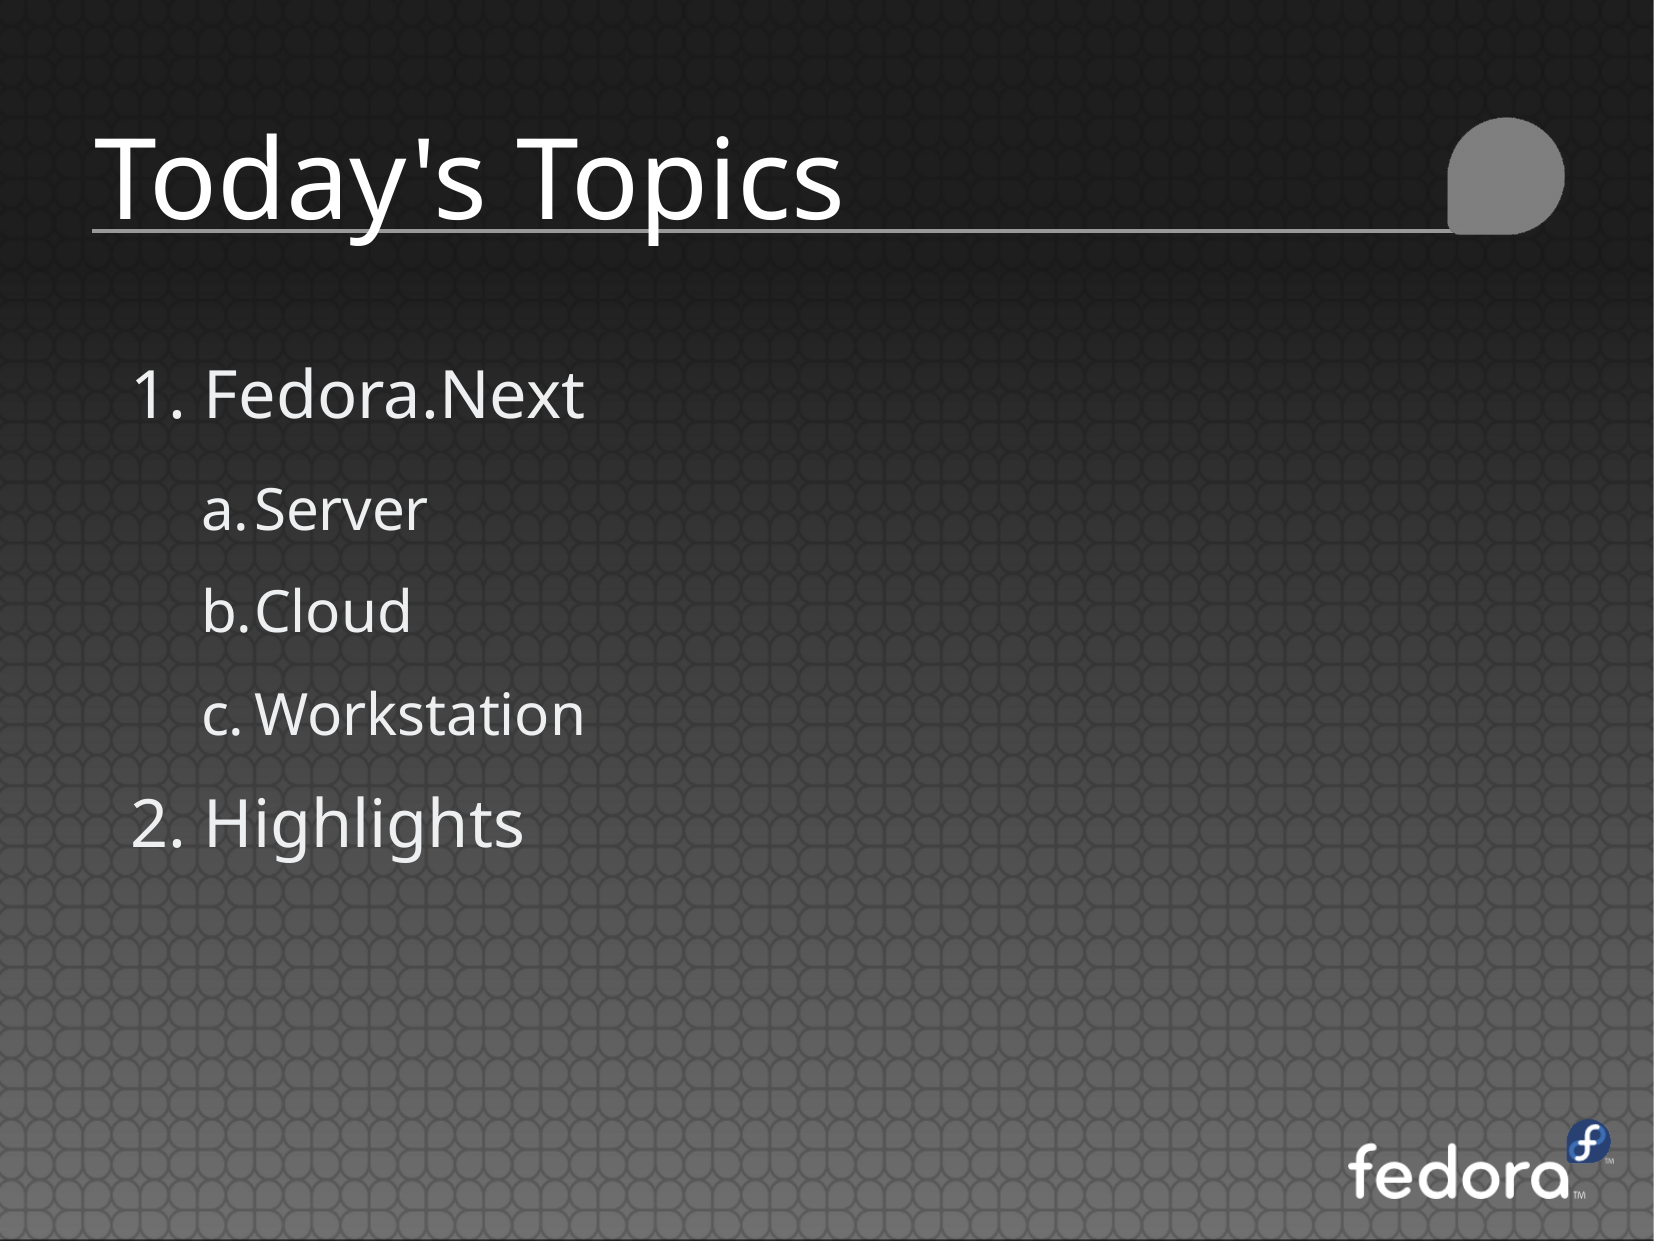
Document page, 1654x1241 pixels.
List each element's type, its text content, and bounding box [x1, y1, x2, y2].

list Fedora.Next Server Cloud Workstation Highlights [112, 227, 1501, 1163]
title Today's Topics [94, 100, 1426, 251]
picture [0, 0, 1654, 1241]
